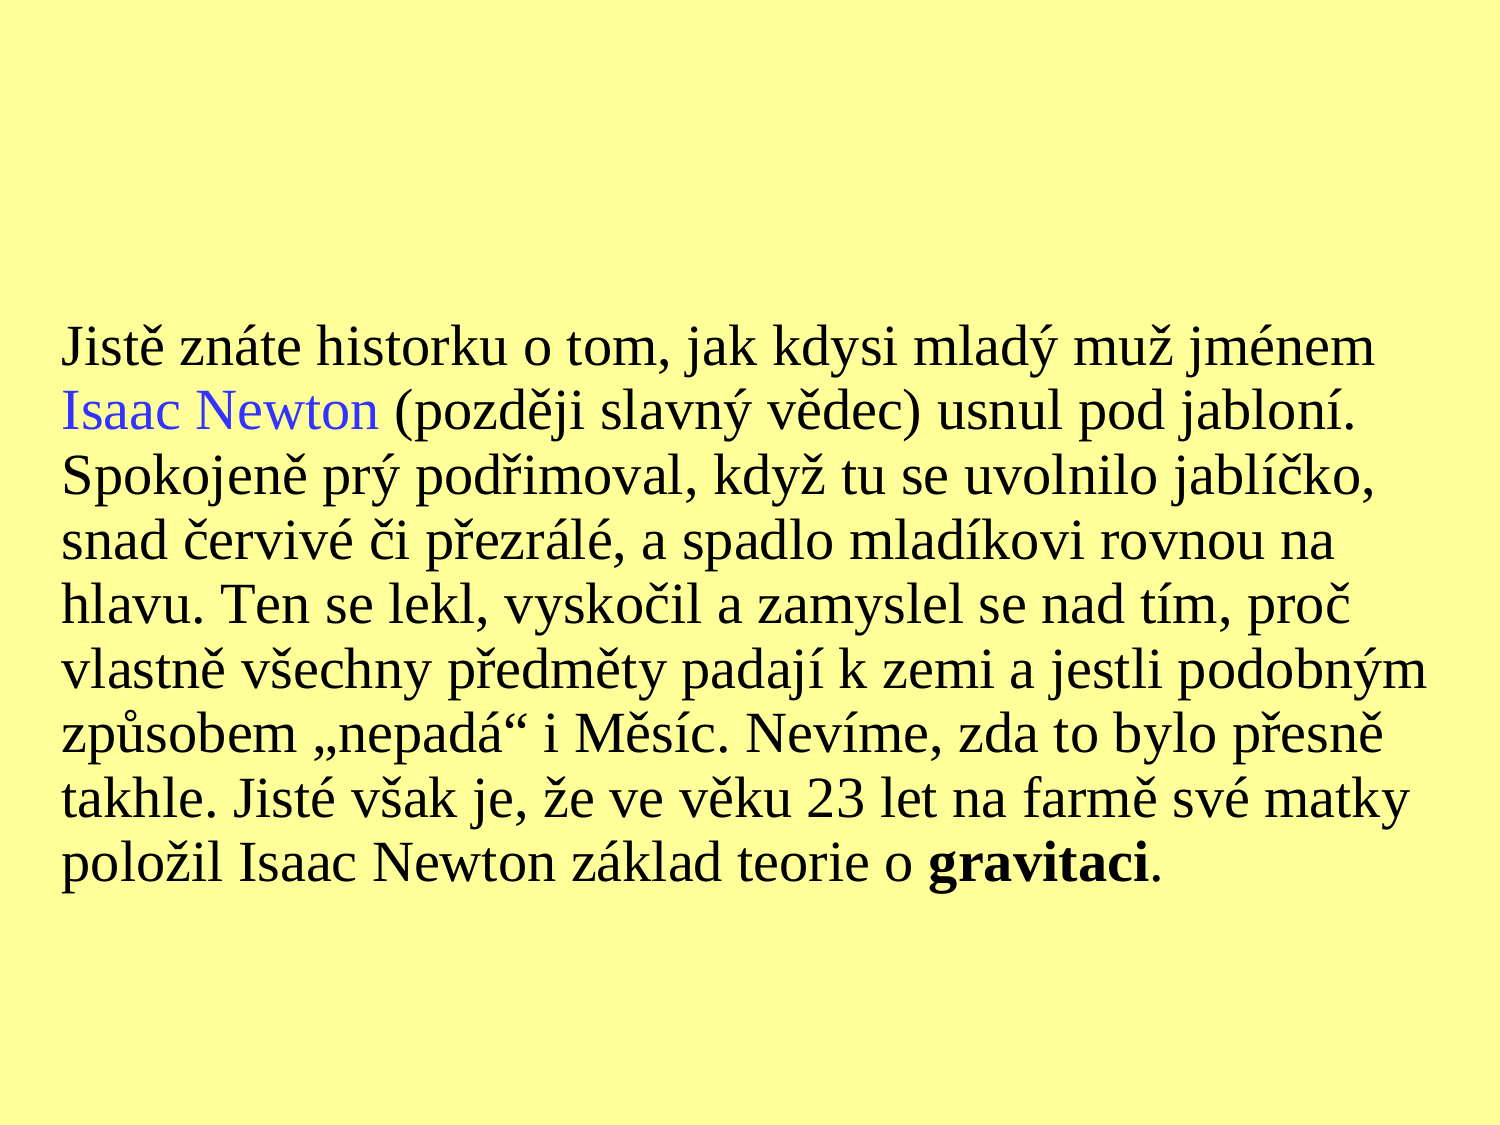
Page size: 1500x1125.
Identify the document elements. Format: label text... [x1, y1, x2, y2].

text_box Jistě znáte historku o tom, jak kdysi mladý muž jménem Isaac Newton (později slavný vědec) usnul pod jabloní. Spokojeně prý podřimoval, když tu se uvolnilo jablíčko, snad červivé či přezrálé, a spadlo mladíkovi rovnou na hlavu. Ten se lekl, vyskočil a zamyslel se nad tím, proč vlastně všechny předměty padají k zemi a jestli podobným způsobem „nepadá“ i Měsíc. Nevíme, zda to bylo přesně takhle. Jisté však je, že ve věku 23 let na farmě své matky položil Isaac Newton základ teorie o gravitaci. [46, 305, 1458, 903]
